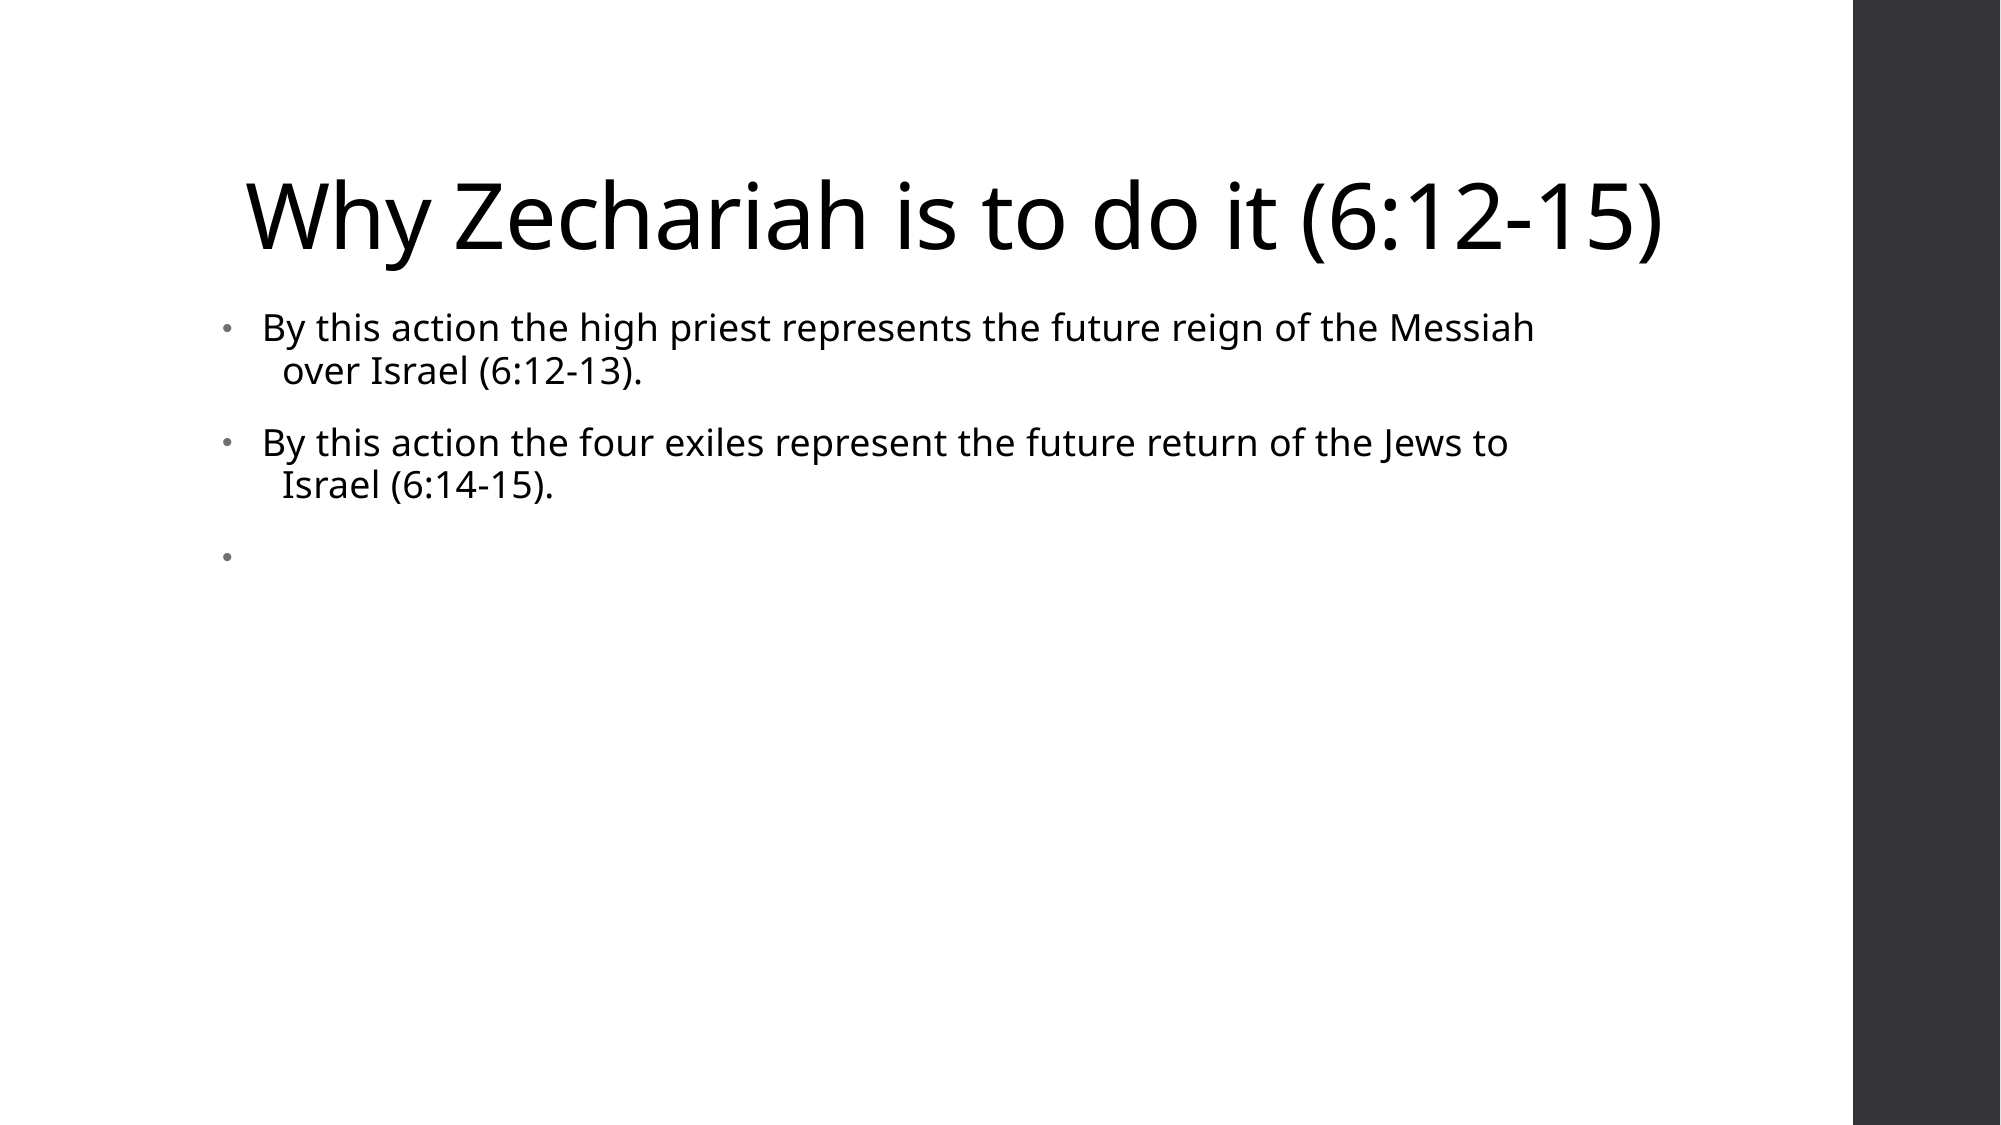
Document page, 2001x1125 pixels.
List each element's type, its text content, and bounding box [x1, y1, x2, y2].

list By this action the high priest represents the future reign of the Messiah over Israel (6:12-13). By this action the four exiles represent the future return of the Jews to Israel (6:14-15). [206, 299, 1617, 1014]
title Why Zechariah is to do it (6:12-15) [206, 60, 1797, 278]
